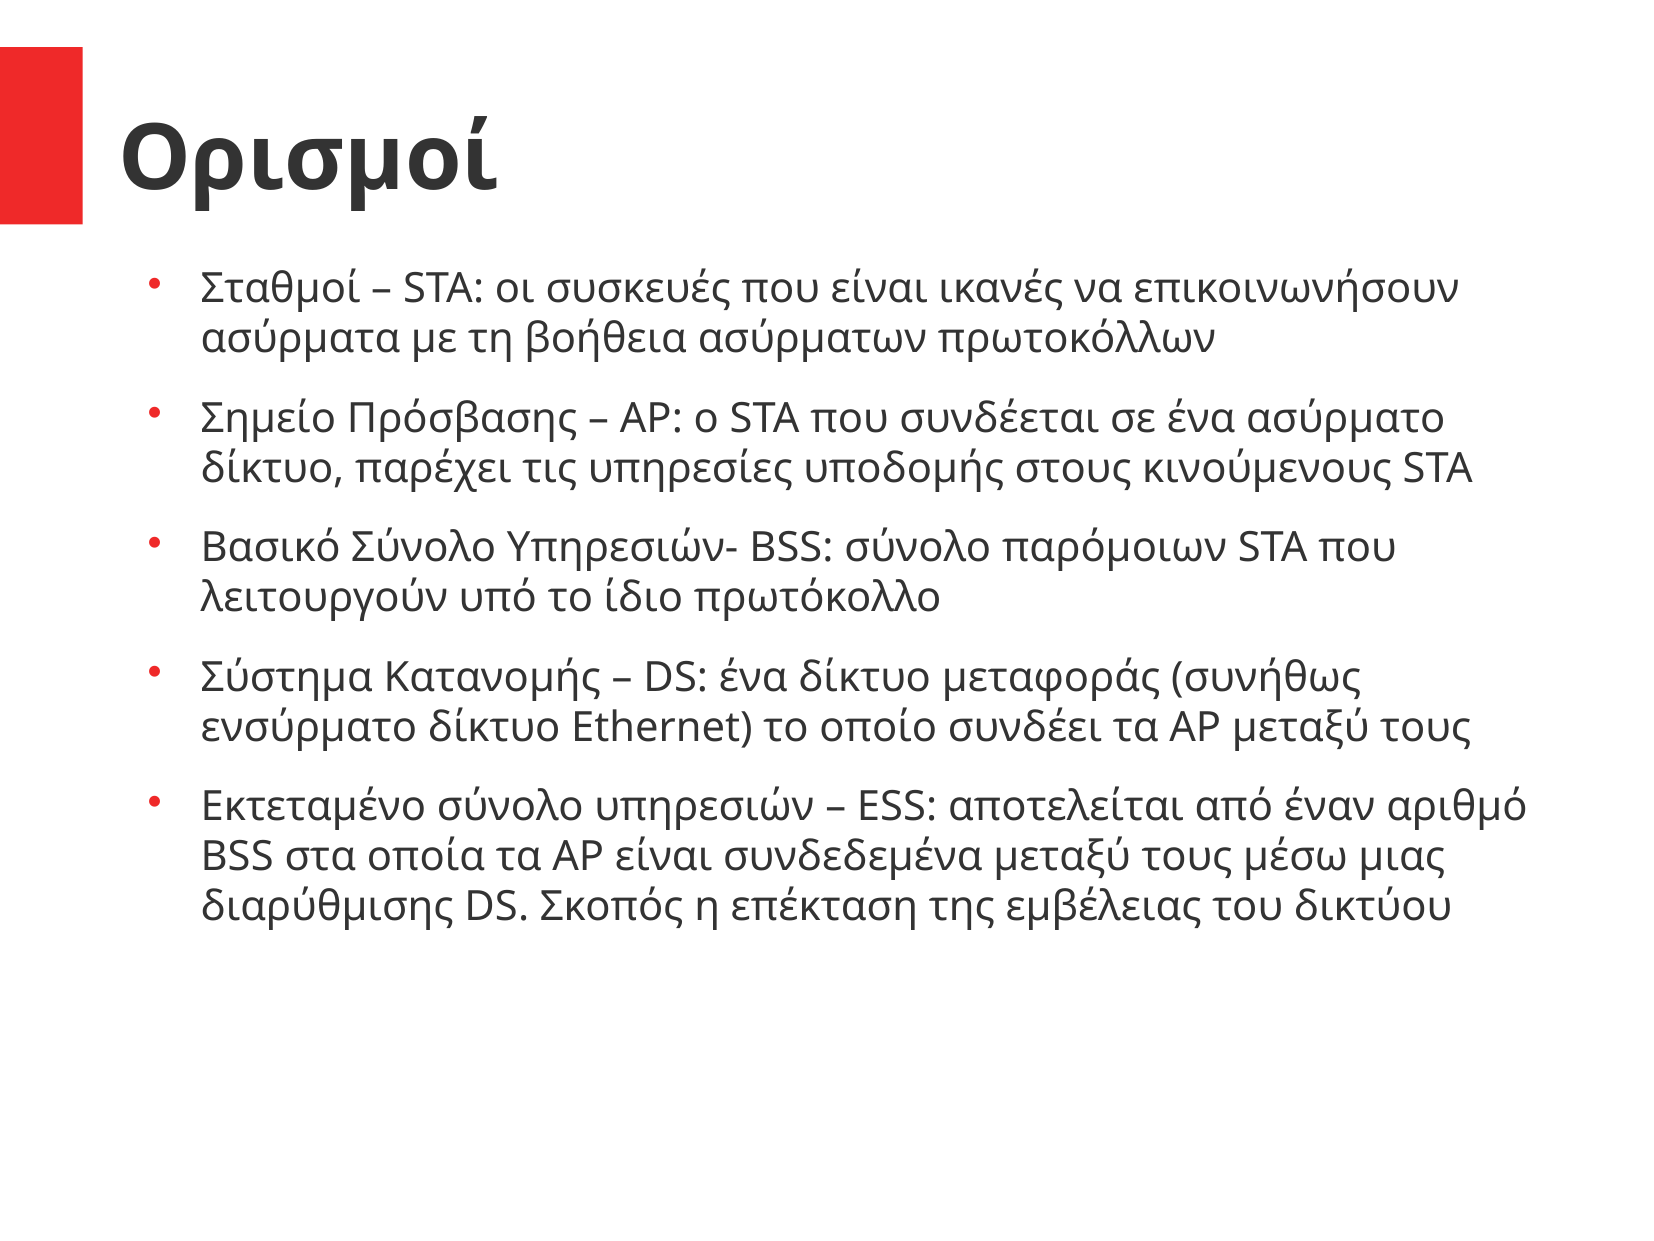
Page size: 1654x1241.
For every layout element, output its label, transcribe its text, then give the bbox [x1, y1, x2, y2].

text_box Σταθμοί – STA: οι συσκευές που είναι ικανές να επικοινωνήσουν ασύρματα με τη βοήθεια ασύρματων πρωτοκόλλων Σημείο Πρόσβασης – AP: ο STA που συνδέεται σε ένα ασύρματο δίκτυο, παρέχει τις υπηρεσίες υποδομής στους κινούμενους STA Βασικό Σύνολο Υπηρεσιών- BSS: σύνολο παρόμοιων STA που λειτουργούν υπό το ίδιο πρωτόκολλο Σύστημα Κατανομής – DS: ένα δίκτυο μεταφοράς (συνήθως ενσύρματο δίκτυο Ethernet) το οποίο συνδέει τα AP μεταξύ τους Εκτεταμένο σύνολο υπηρεσιών – ESS: αποτελείται από έναν αριθμό BSS στα οποία τα ΑΡ είναι συνδεδεμένα μεταξύ τους μέσω μιας διαρύθμισης DS. Σκοπός η επέκταση της εμβέλειας του δικτύου [129, 260, 1548, 981]
text_box Ορισμοί [118, 49, 1571, 257]
